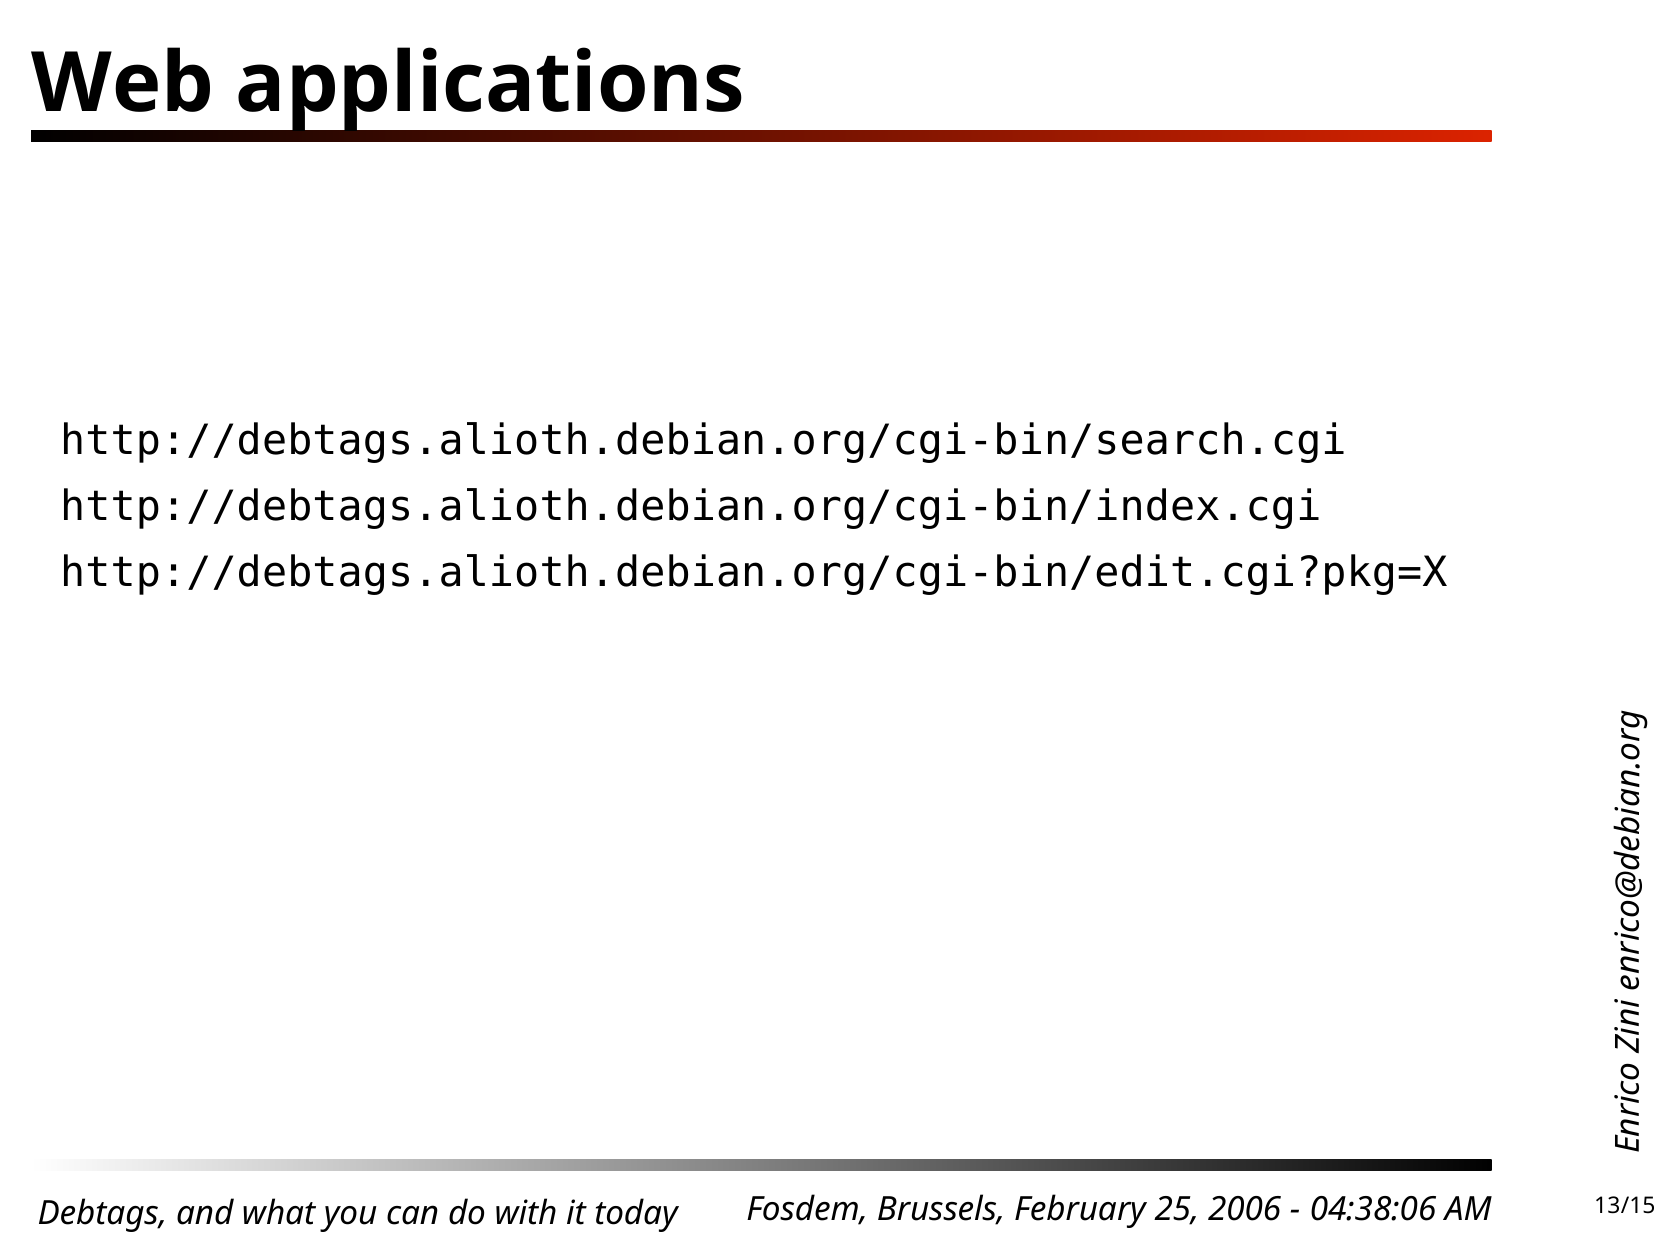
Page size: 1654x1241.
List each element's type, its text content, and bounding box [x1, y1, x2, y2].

text_box Web applications [31, 22, 1439, 159]
text_box http://debtags.alioth.debian.org/cgi-bin/search.cgi http://debtags.alioth.debian.org/cgi-bin/index.cgi http://debtags.alioth.debian.org/cgi-bin/edit.cgi?pkg=X [60, 217, 1495, 1138]
